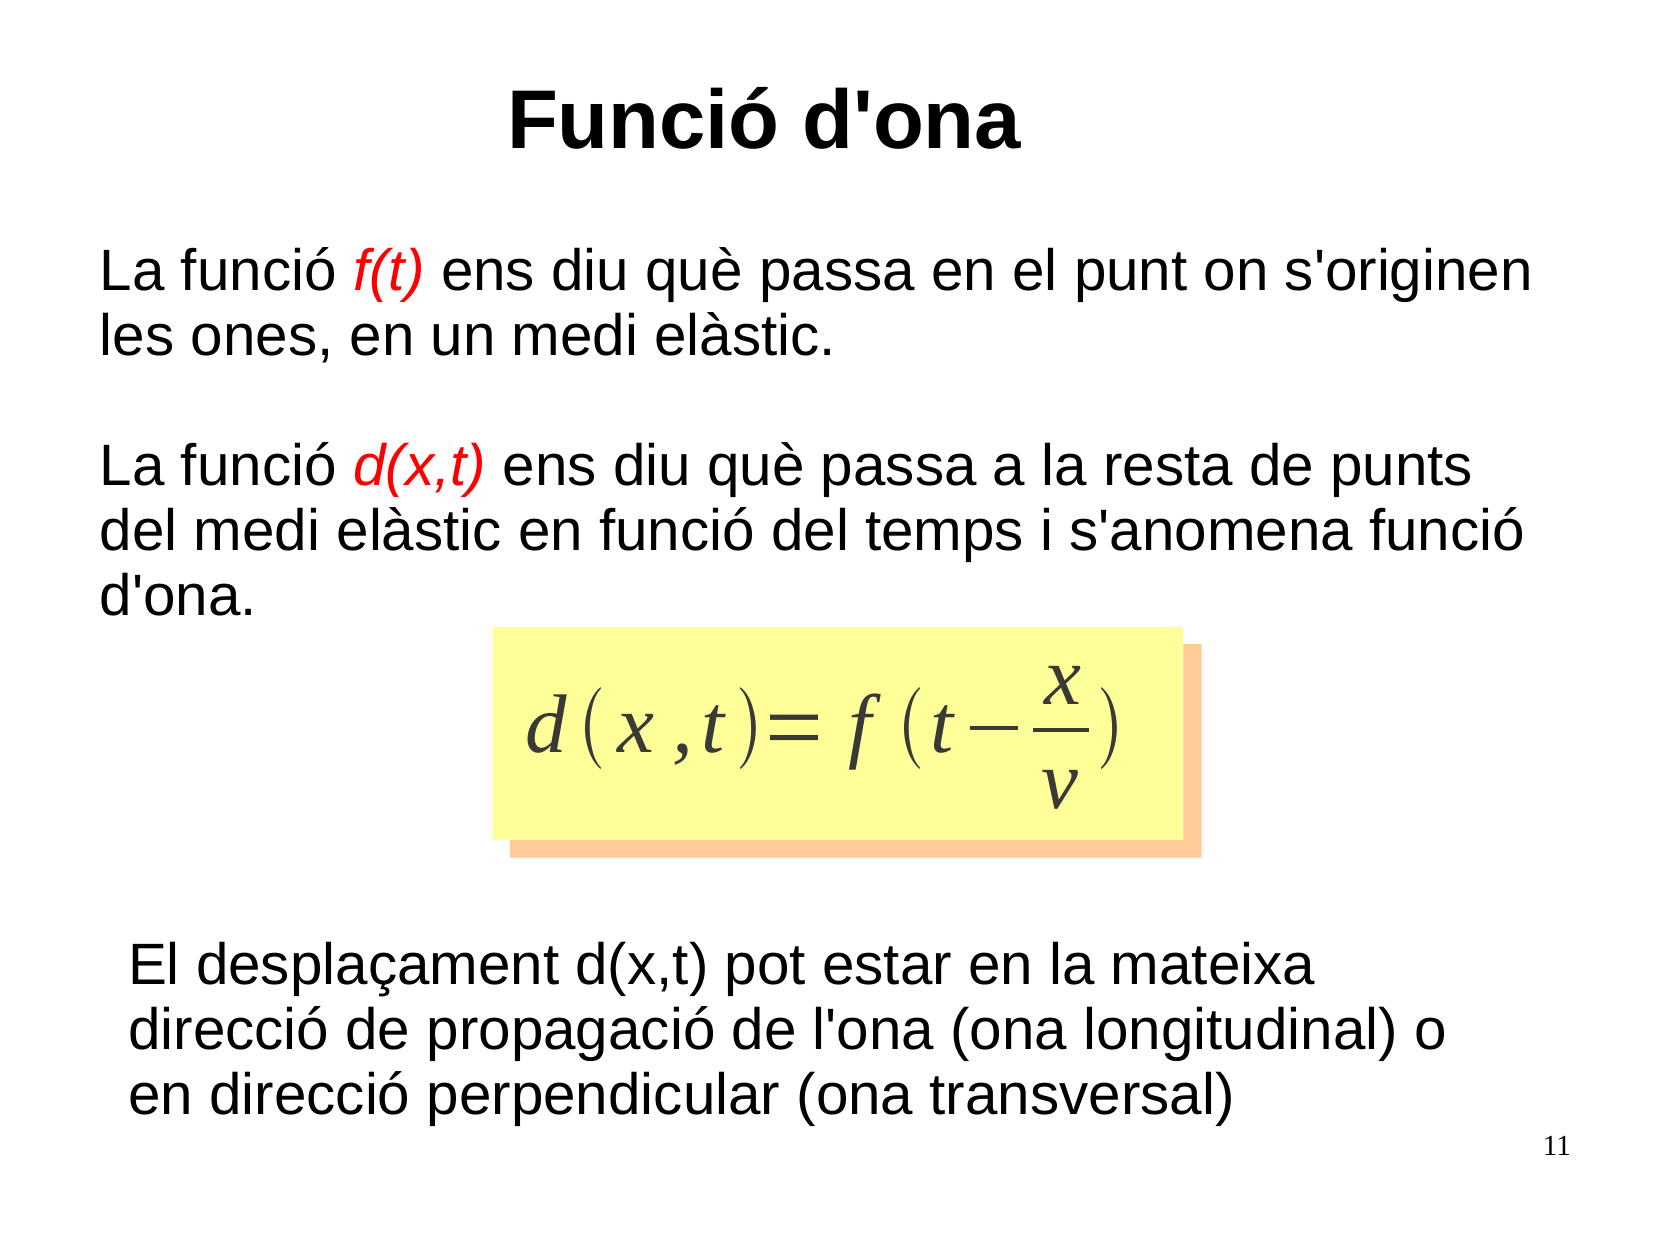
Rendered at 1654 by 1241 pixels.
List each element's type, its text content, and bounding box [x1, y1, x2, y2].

text_box La funció d(x,t) ens diu què passa a la resta de punts del medi elàstic en funció del temps i s'anomena funció d'ona. [85, 425, 1581, 636]
text_box Funció d'ona [492, 65, 1088, 174]
text_box La funció f(t) ens diu què passa en el punt on s'originen les ones, en un medi elàstic. [85, 230, 1581, 376]
chart [515, 636, 1129, 828]
text_box [492, 636, 1184, 840]
text_box El desplaçament d(x,t) pot estar en la mateixa direcció de propagació de l'ona (ona longitudinal) o en direcció perpendicular (ona transversal) [113, 923, 1503, 1134]
